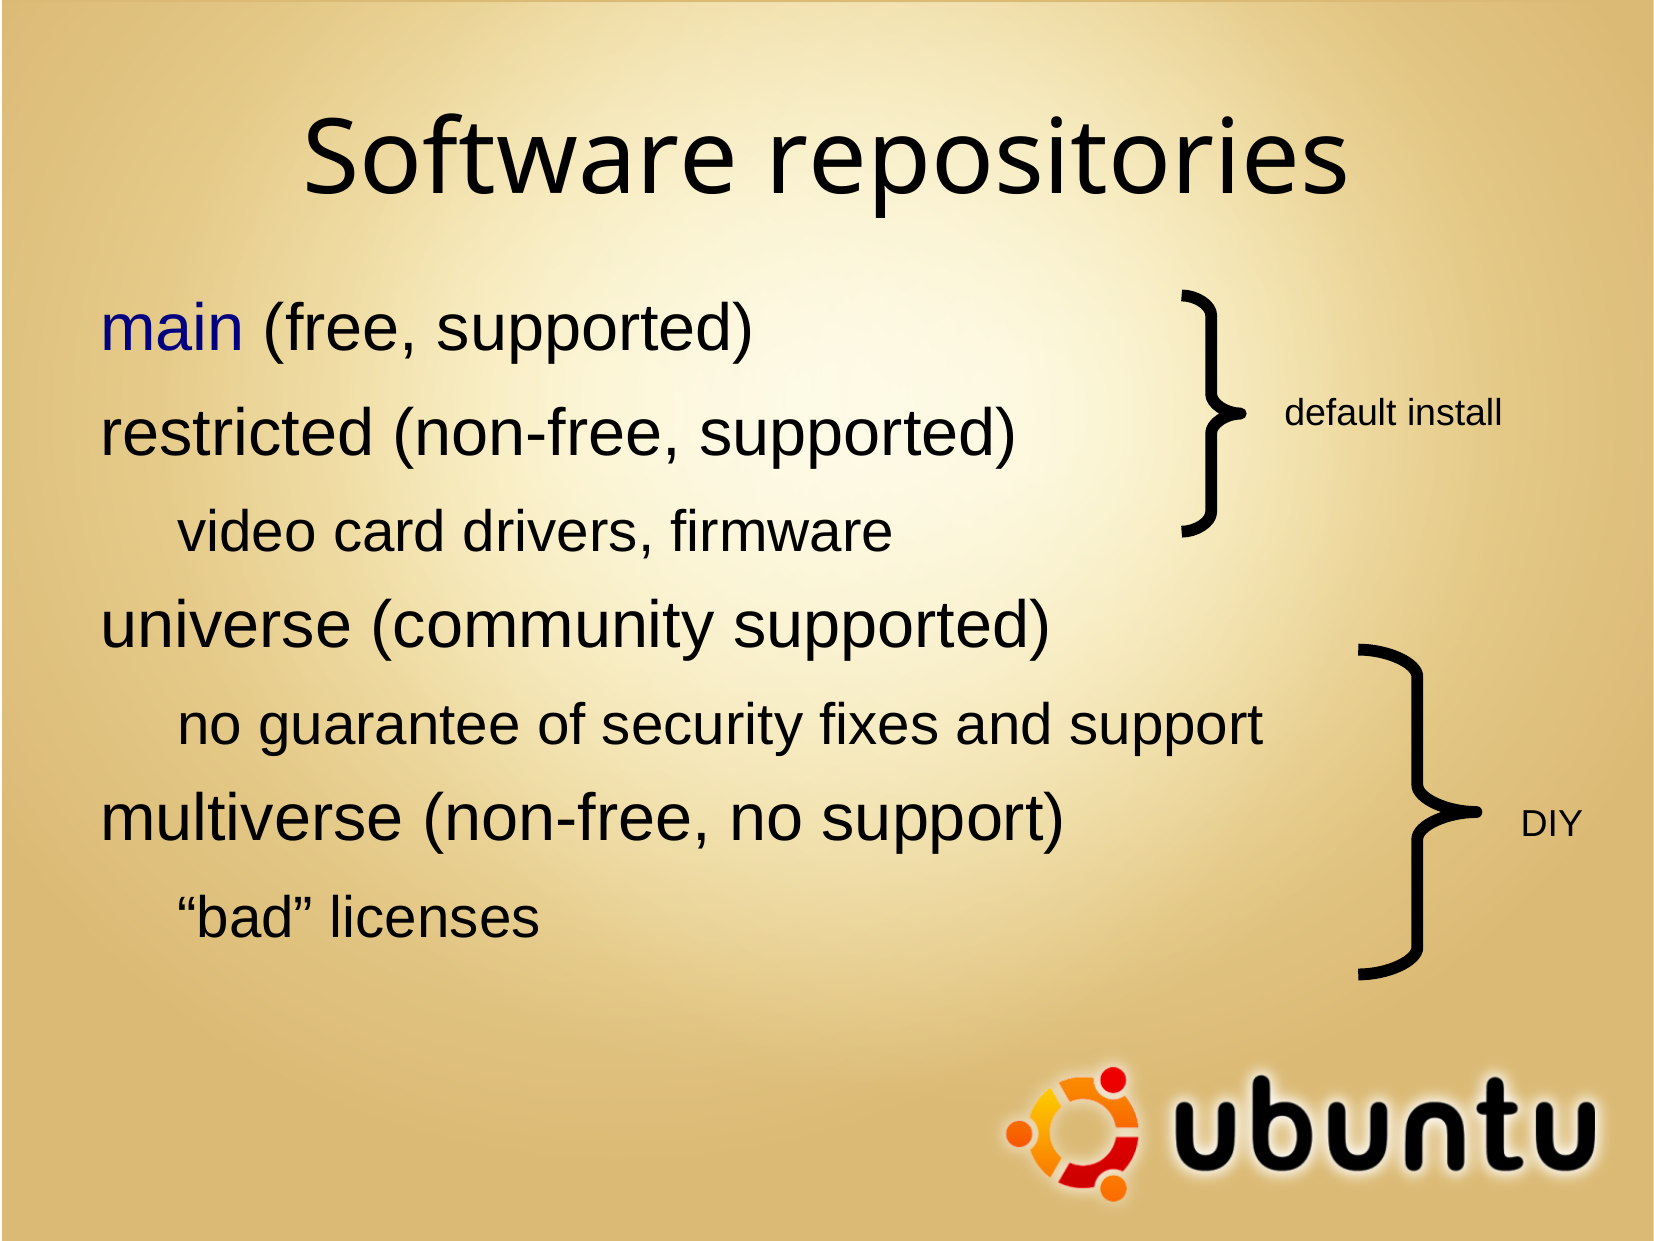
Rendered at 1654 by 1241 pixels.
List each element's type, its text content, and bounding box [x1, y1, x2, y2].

text_box DIY [1505, 795, 1625, 857]
list main (free, supported) restricted (non-free, supported) video card drivers, firmware universe (community supported) no guarantee of security fixes and support multiverse (non-free, no support) “bad” licenses [82, 290, 1571, 1109]
picture [2, 0, 1654, 1241]
text_box default install [1269, 383, 1595, 446]
title Software repositories [82, 49, 1571, 257]
